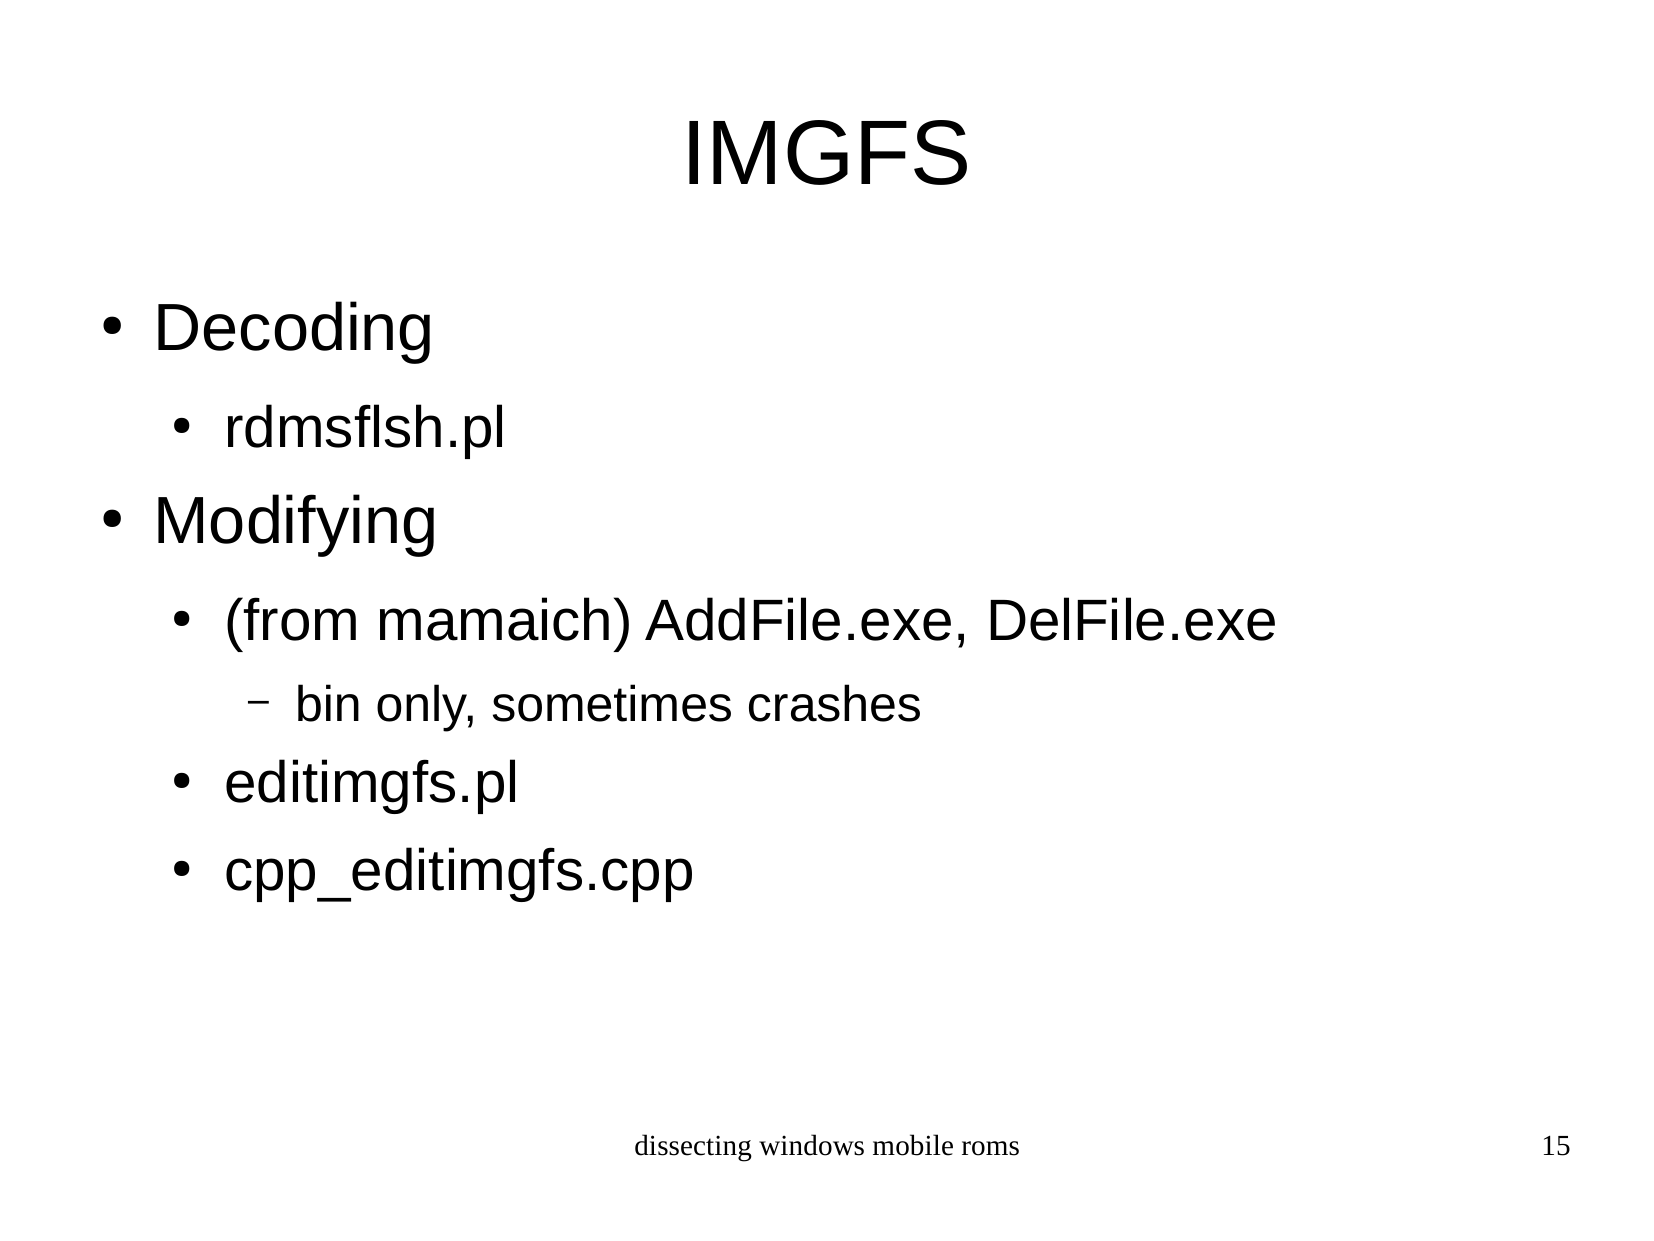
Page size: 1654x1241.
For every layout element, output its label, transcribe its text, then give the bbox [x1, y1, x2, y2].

list Decoding rdmsflsh.pl Modifying (from mamaich) AddFile.exe, DelFile.exe bin only, sometimes crashes editimgfs.pl cpp_editimgfs.cpp [82, 290, 1571, 1109]
title IMGFS [82, 56, 1571, 250]
